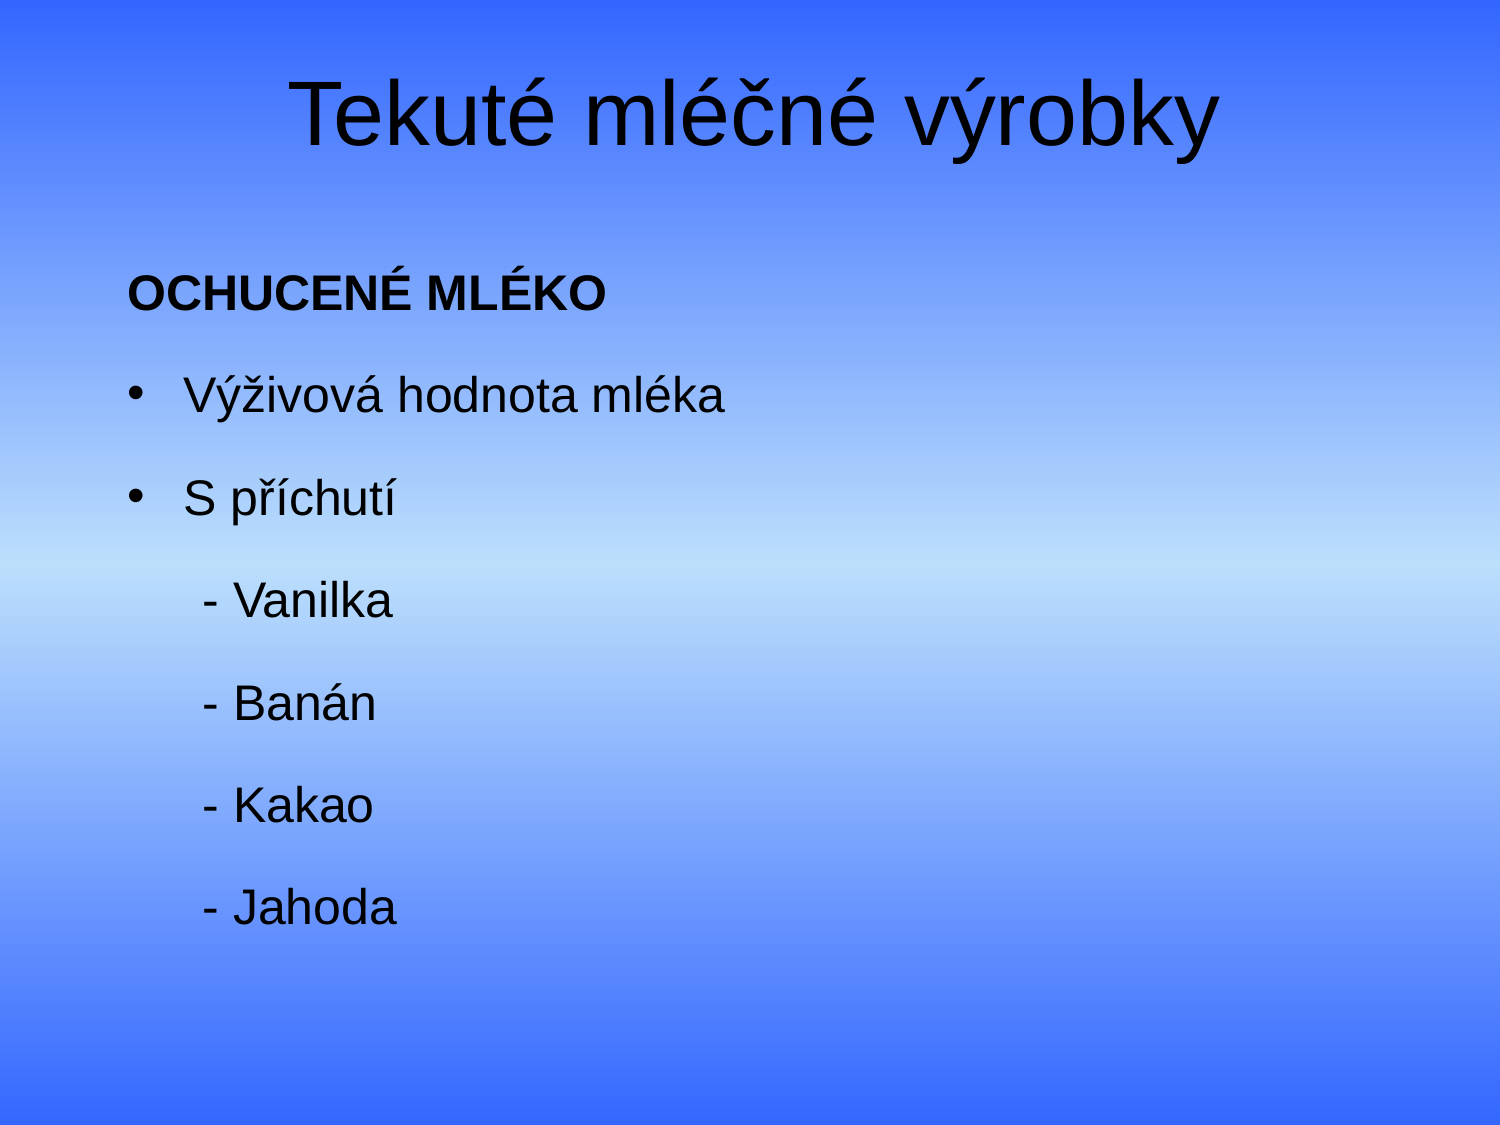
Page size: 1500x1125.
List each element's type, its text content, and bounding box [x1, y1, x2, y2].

title Tekuté mléčné výrobky [117, 46, 1393, 172]
list OCHUCENÉ MLÉKO Výživová hodnota mléka S příchutí - Vanilka - Banán - Kakao - Jahoda [112, 222, 1418, 1067]
